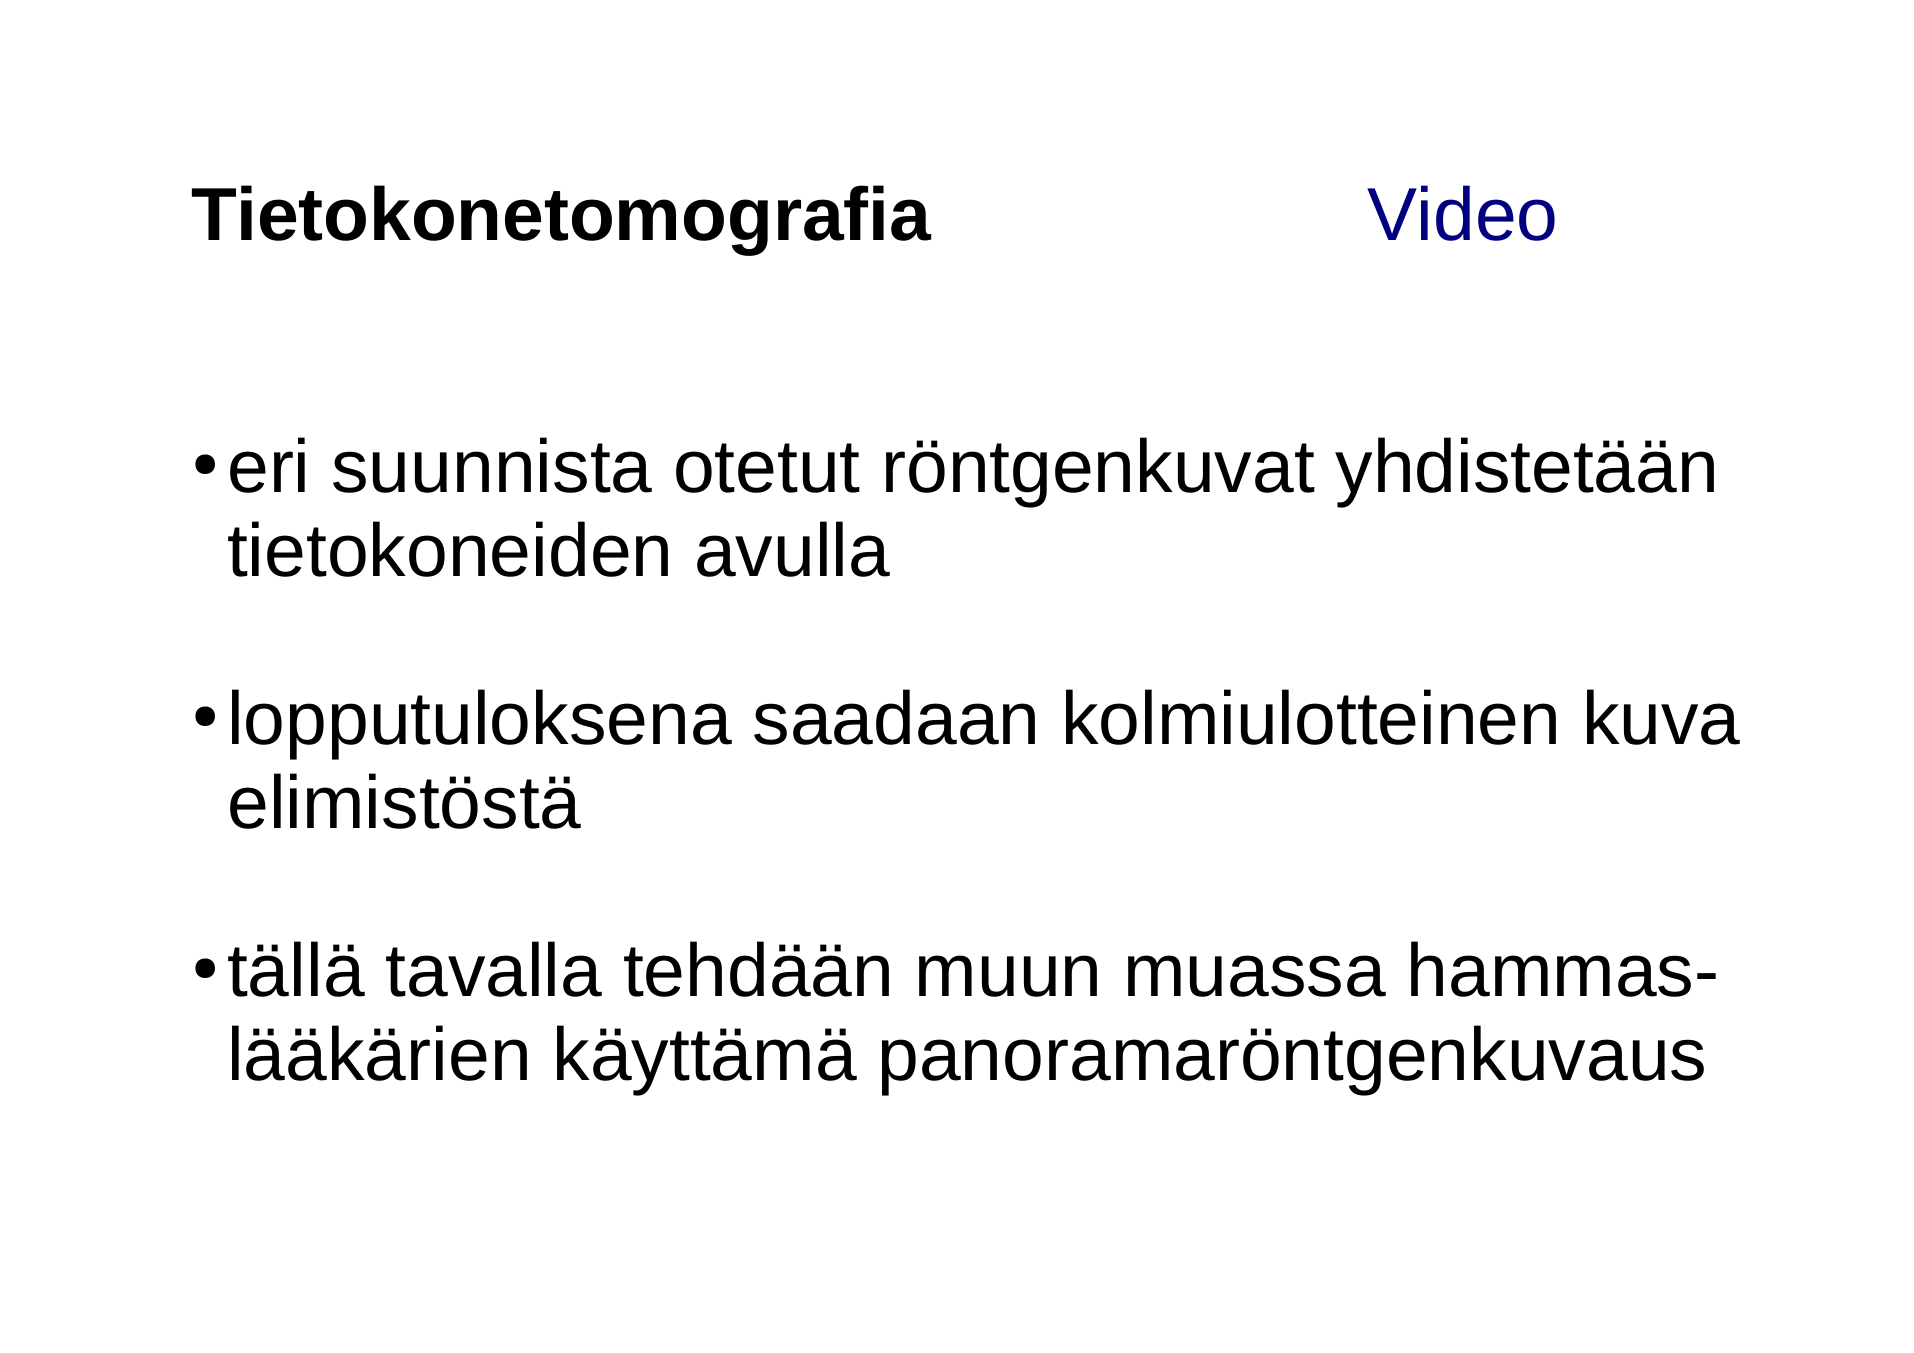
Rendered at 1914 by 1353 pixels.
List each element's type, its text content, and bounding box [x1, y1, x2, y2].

text_box Tietokonetomografia Video eri suunnista otetut röntgenkuvat yhdistetään tietokoneiden avulla lopputuloksena saadaan kolmiulotteinen kuva elimistöstä tällä tavalla tehdään muun muassa hammas- lääkärien käyttämä panoramaröntgenkuvaus [177, 165, 1808, 1104]
